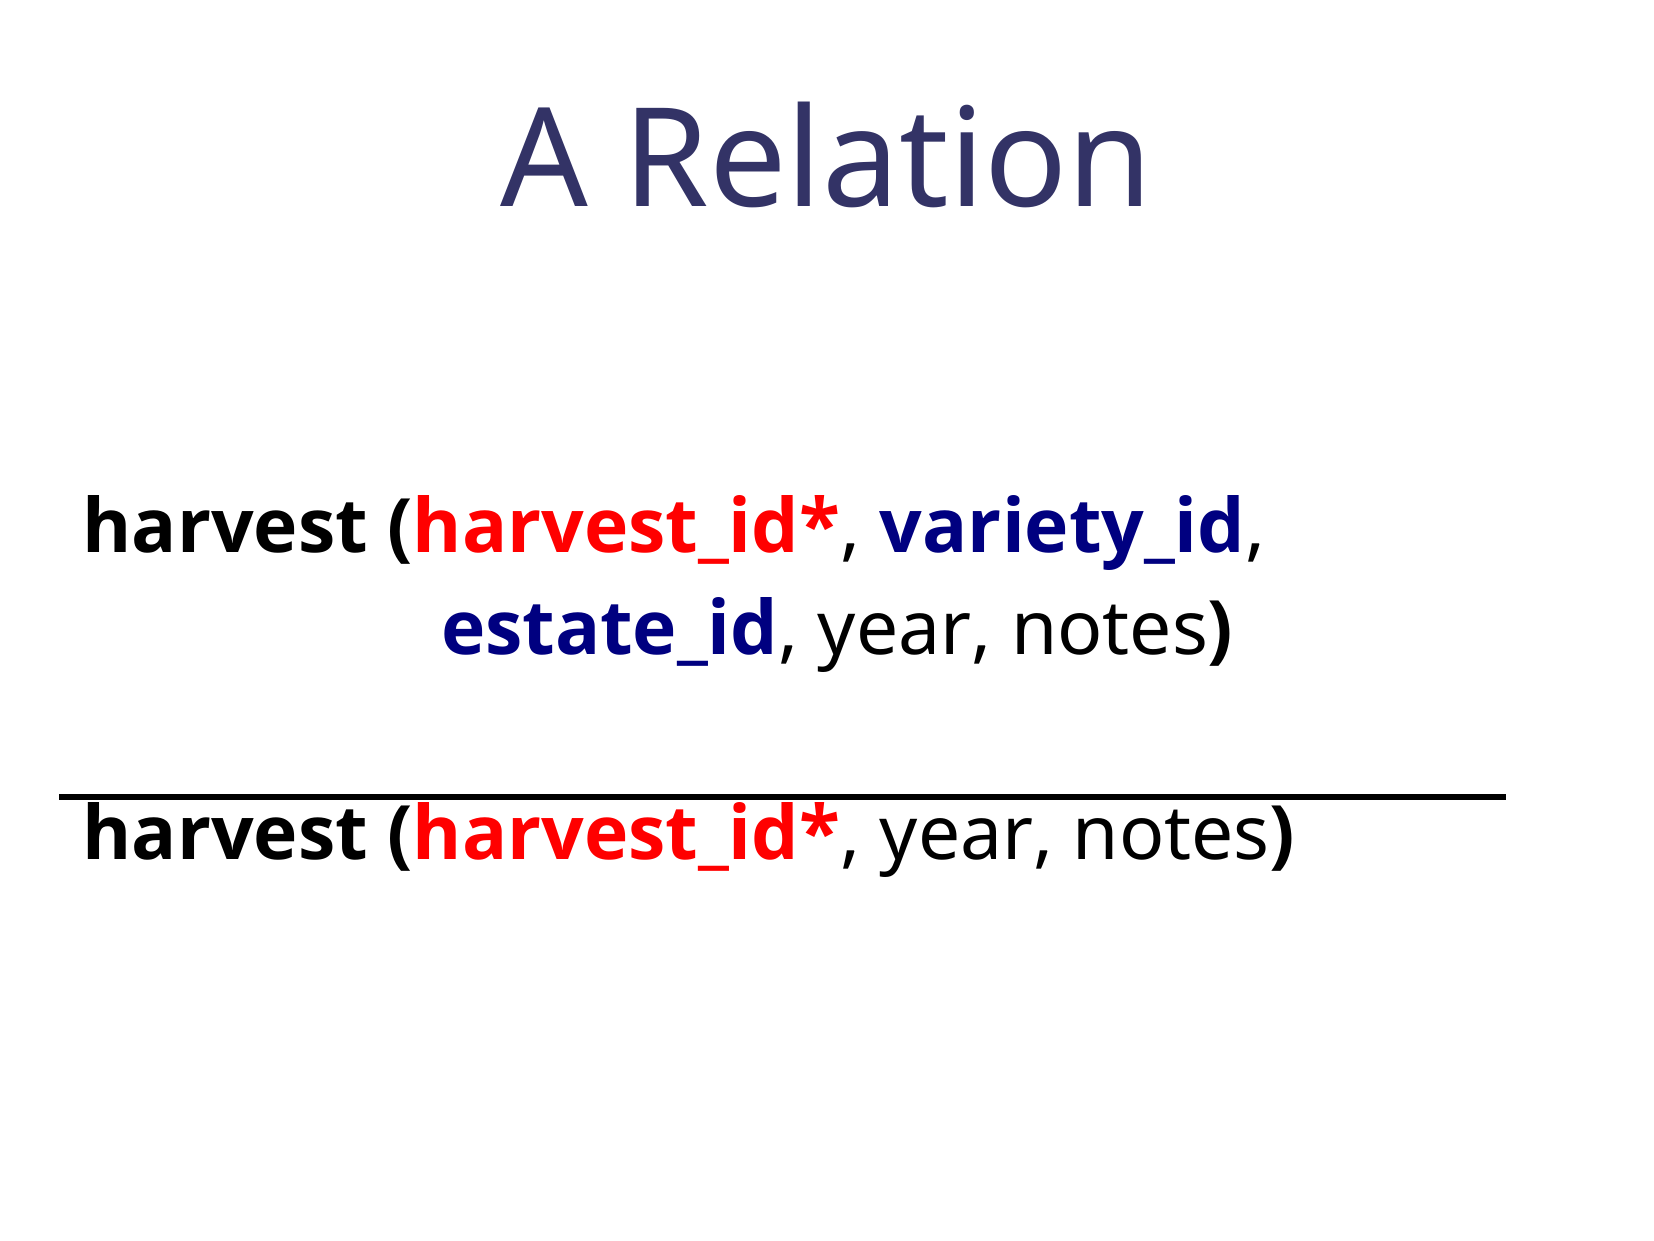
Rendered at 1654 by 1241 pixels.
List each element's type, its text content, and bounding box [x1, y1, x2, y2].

subtitle harvest (harvest_id*, variety_id, estate_id, year, notes) harvest (harvest_id*, year, notes) [82, 472, 1571, 1094]
title A Relation [82, 56, 1571, 250]
